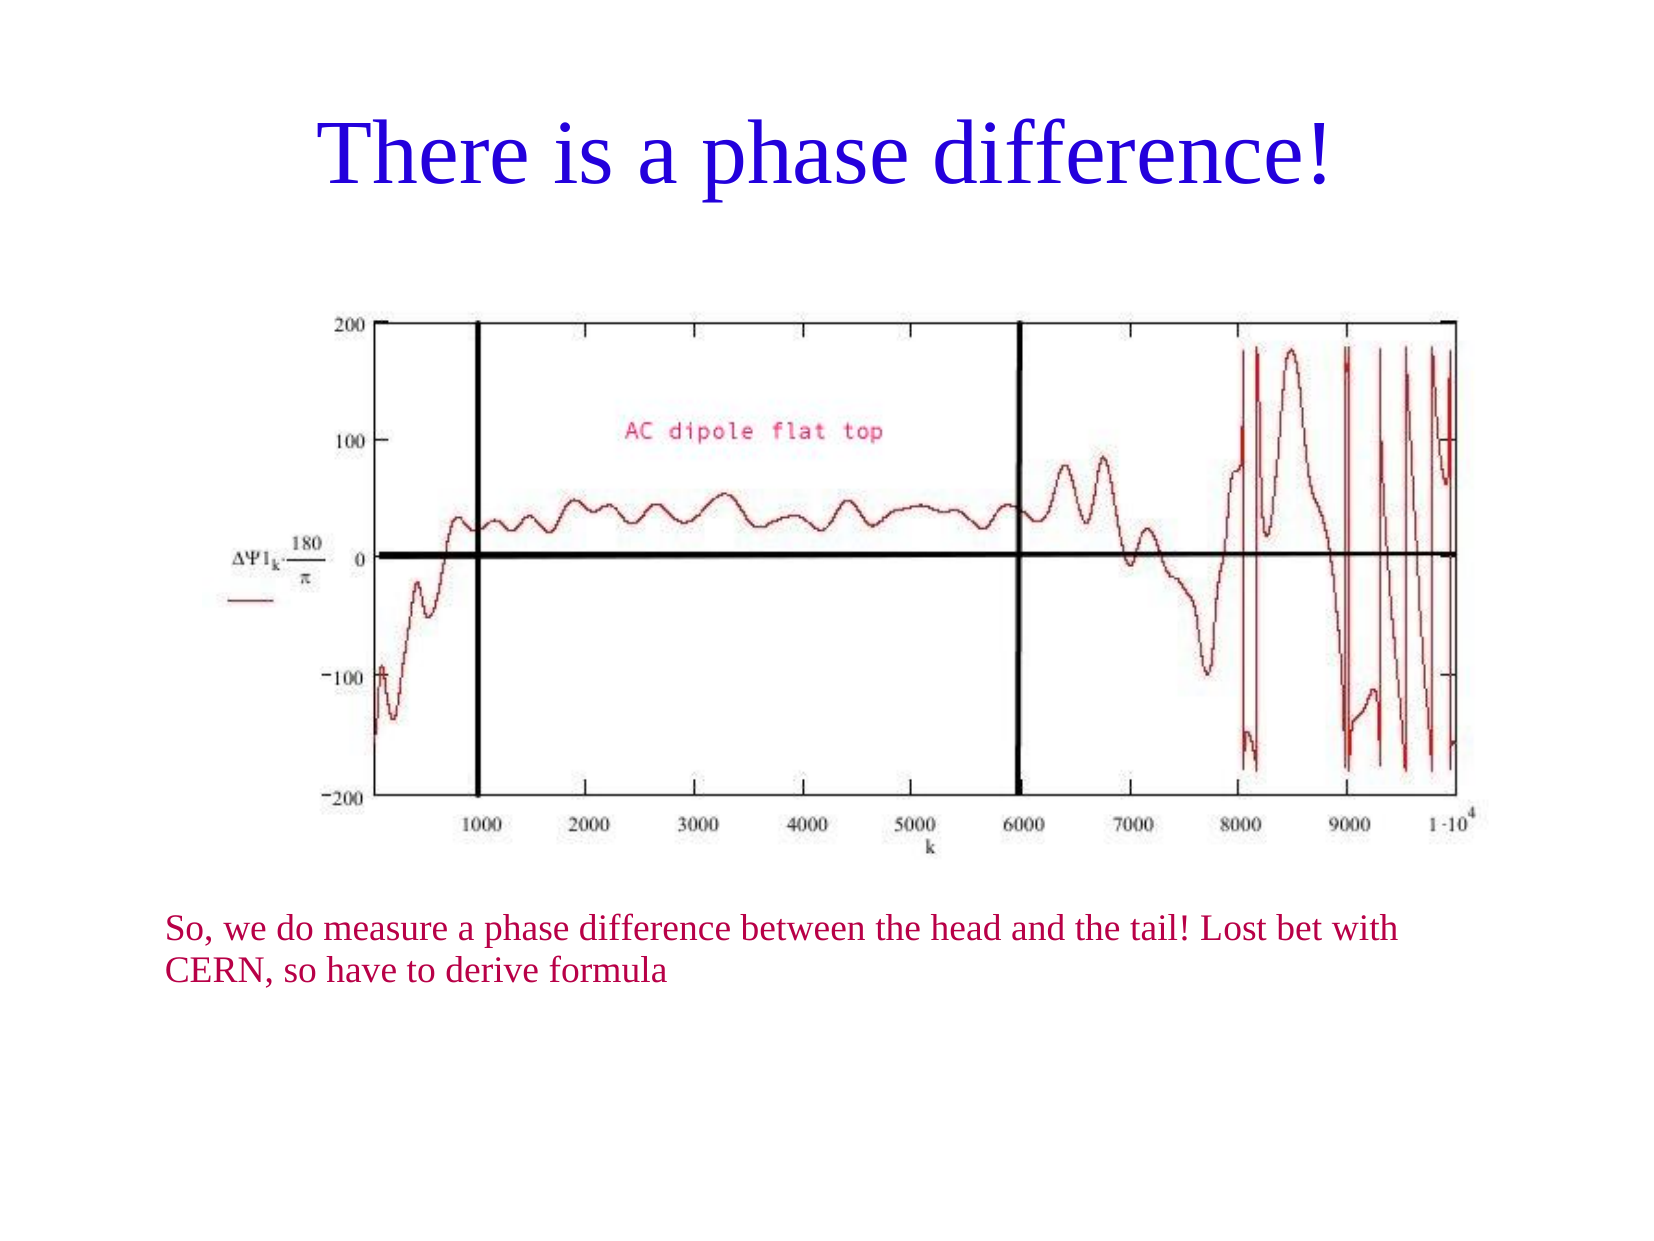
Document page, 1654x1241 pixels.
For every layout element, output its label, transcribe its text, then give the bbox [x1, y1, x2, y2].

picture [202, 282, 1511, 863]
text_box So, we do measure a phase difference between the head and the tail! Lost bet with CERN, so have to derive formula [150, 900, 1426, 1006]
title There is a phase difference! [82, 49, 1571, 257]
